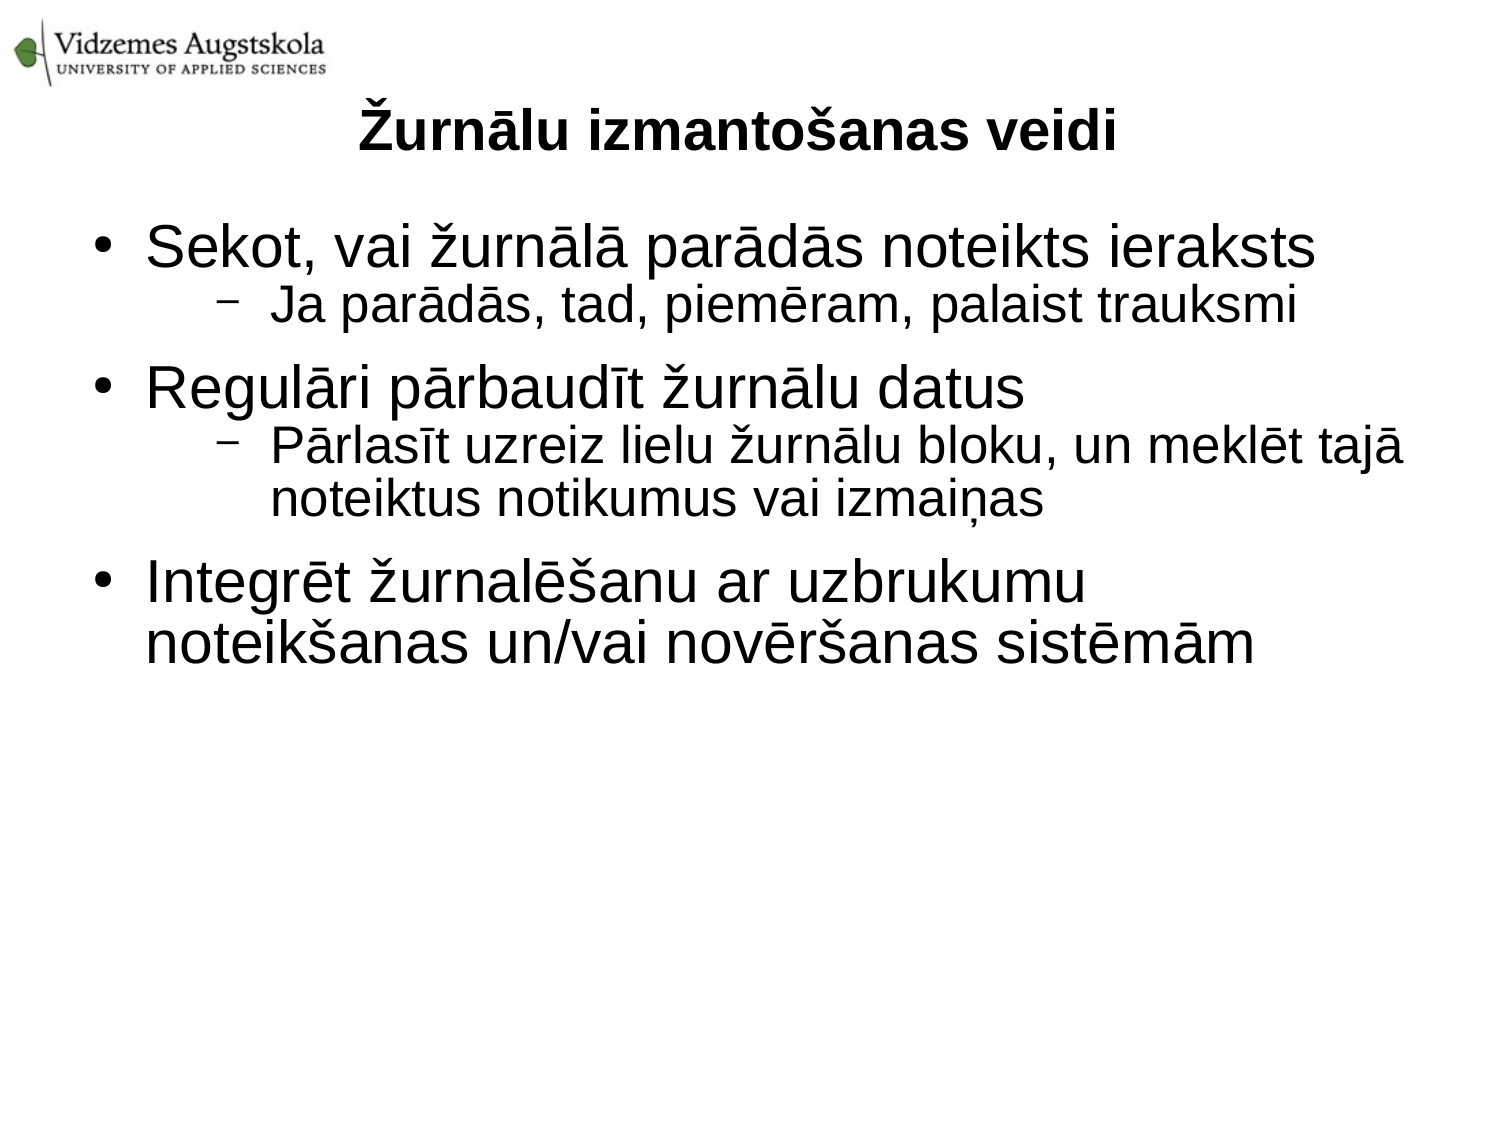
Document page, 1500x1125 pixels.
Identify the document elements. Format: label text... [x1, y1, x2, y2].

list Sekot, vai žurnālā parādās noteikts ieraksts Ja parādās, tad, piemēram, palaist trauksmi Regulāri pārbaudīt žurnālu datus Pārlasīt uzreiz lielu žurnālu bloku, un meklēt tajā noteiktus notikumus vai izmaiņas Integrēt žurnalēšanu ar uzbrukumu noteikšanas un/vai novēršanas sistēmām [74, 214, 1424, 1004]
title Žurnālu izmantošanas veidi [85, 87, 1372, 177]
picture [5, 2, 334, 102]
